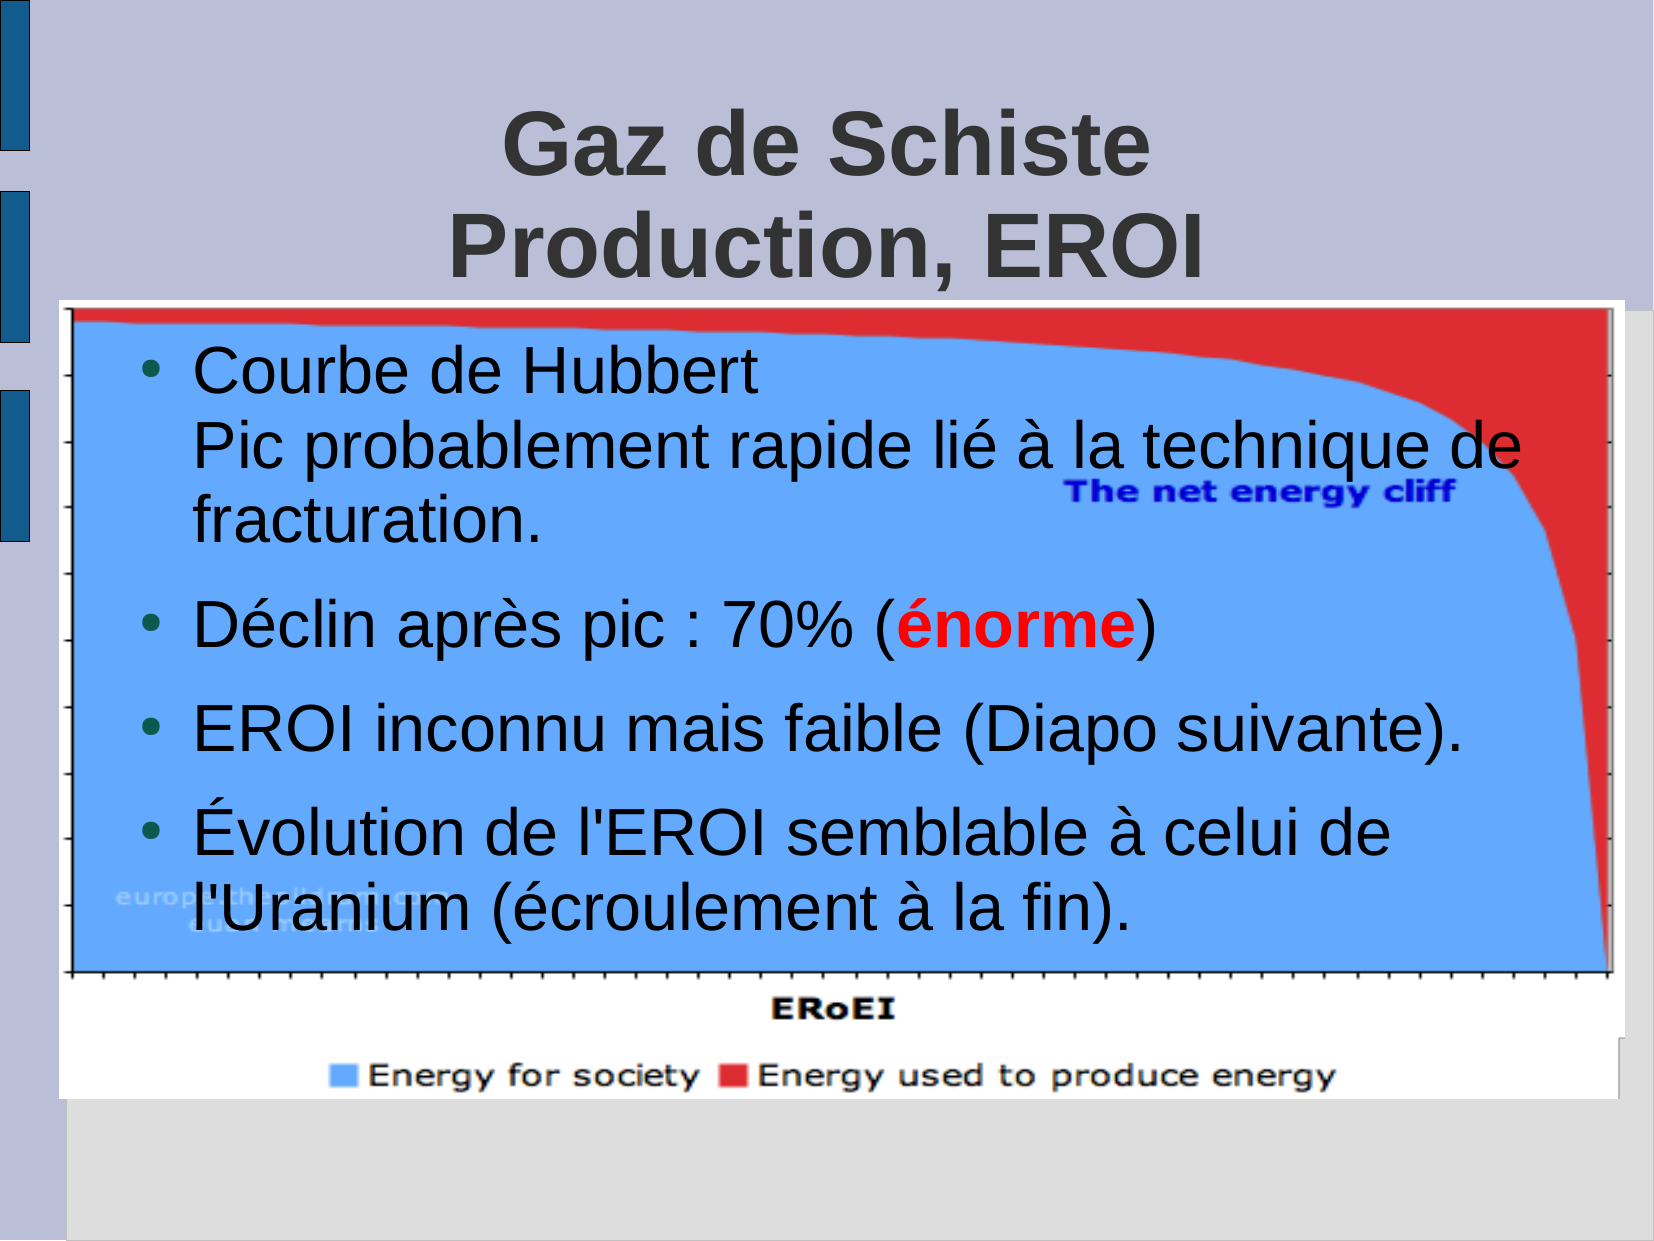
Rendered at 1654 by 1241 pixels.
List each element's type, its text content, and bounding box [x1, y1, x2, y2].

list [118, 559, 1531, 1211]
list Courbe de Hubbert Pic probablement rapide lié à la technique de fracturation. Déclin après pic : 70% (énorme) EROI inconnu mais faible (Diapo suivante). Évolution de l'EROI semblable à celui de l'Uranium (écroulement à la fin). [121, 332, 1534, 945]
picture [59, 300, 1625, 1099]
title Gaz de Schiste Production, EROI [121, 91, 1534, 299]
